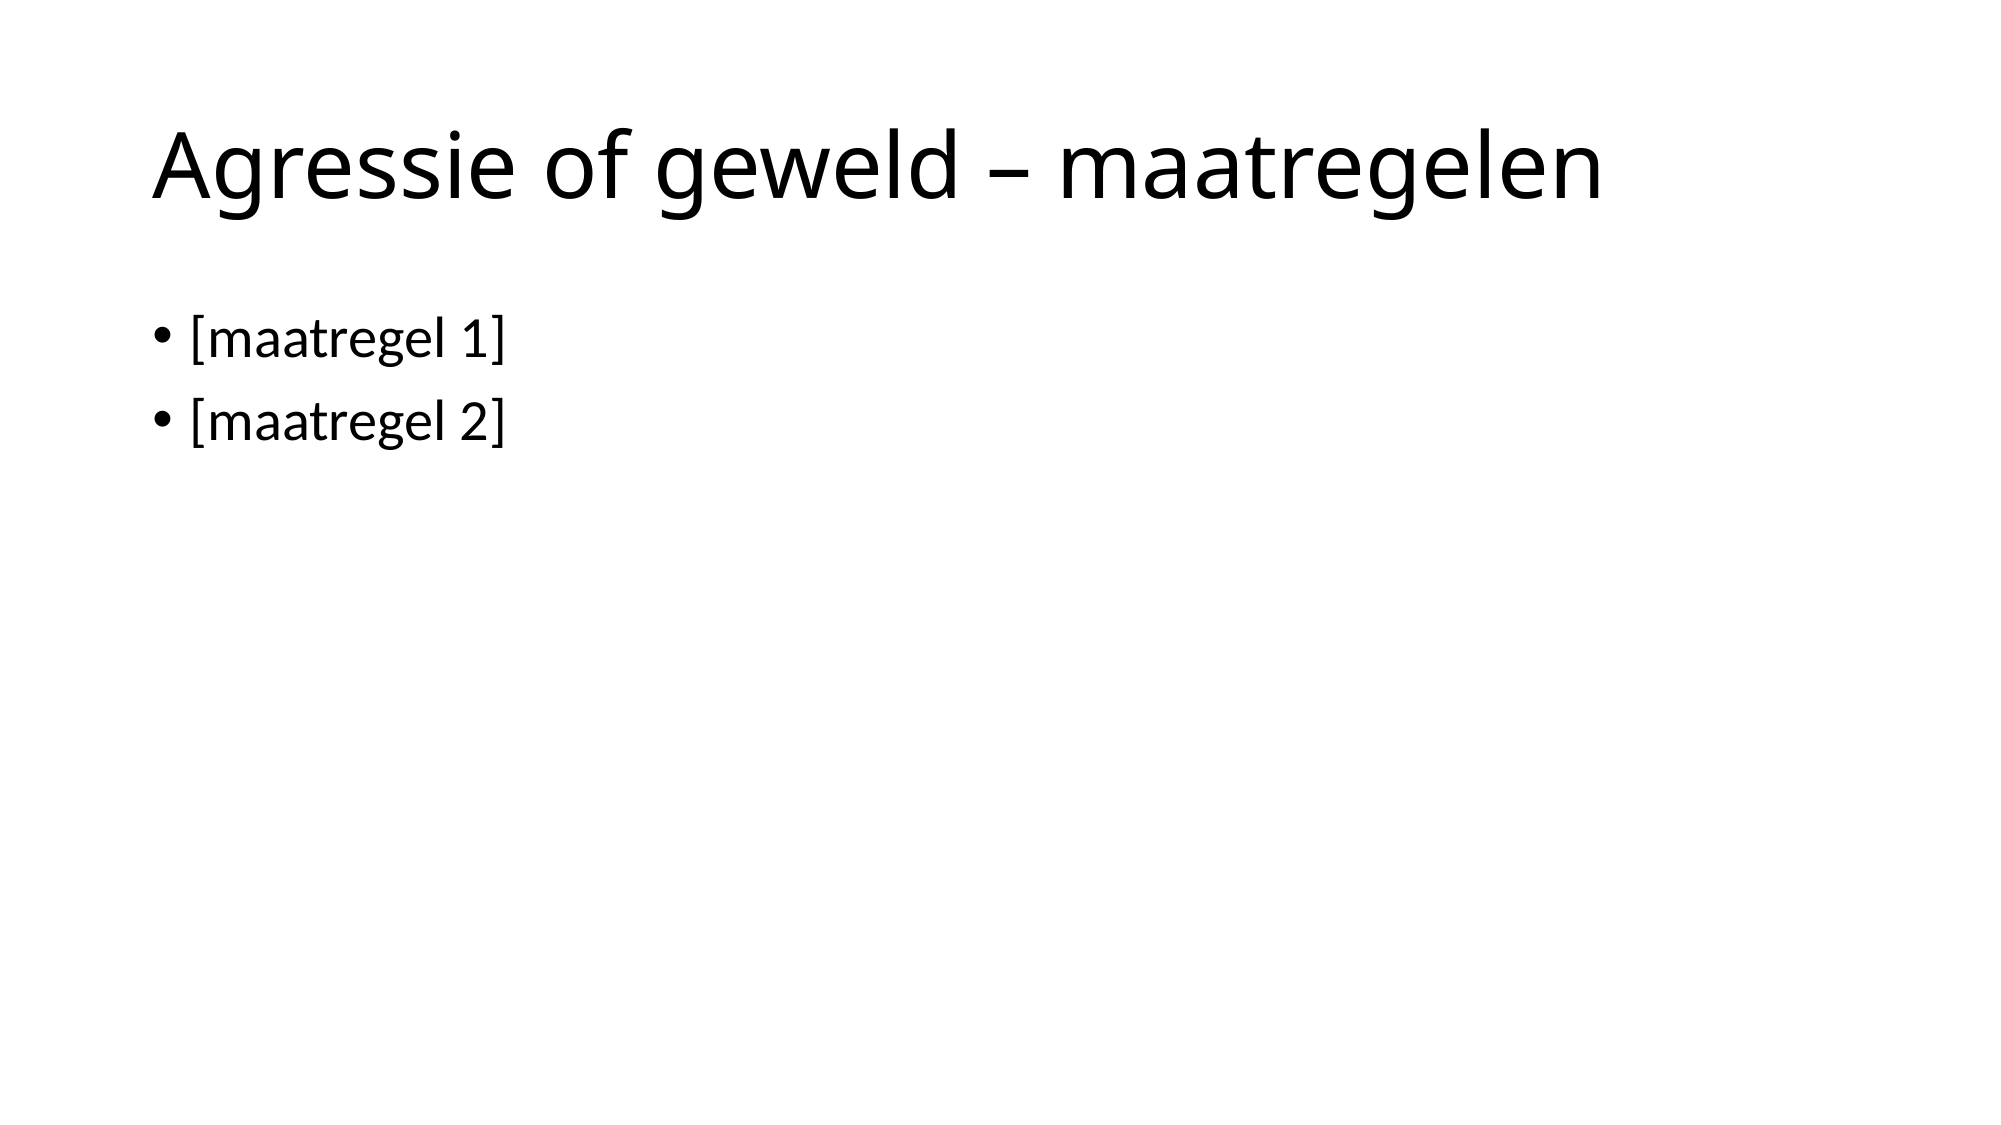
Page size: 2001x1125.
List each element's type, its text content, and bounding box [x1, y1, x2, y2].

list [maatregel 1] [maatregel 2] [137, 299, 1863, 1014]
title Agressie of geweld – maatregelen [137, 59, 1863, 278]
